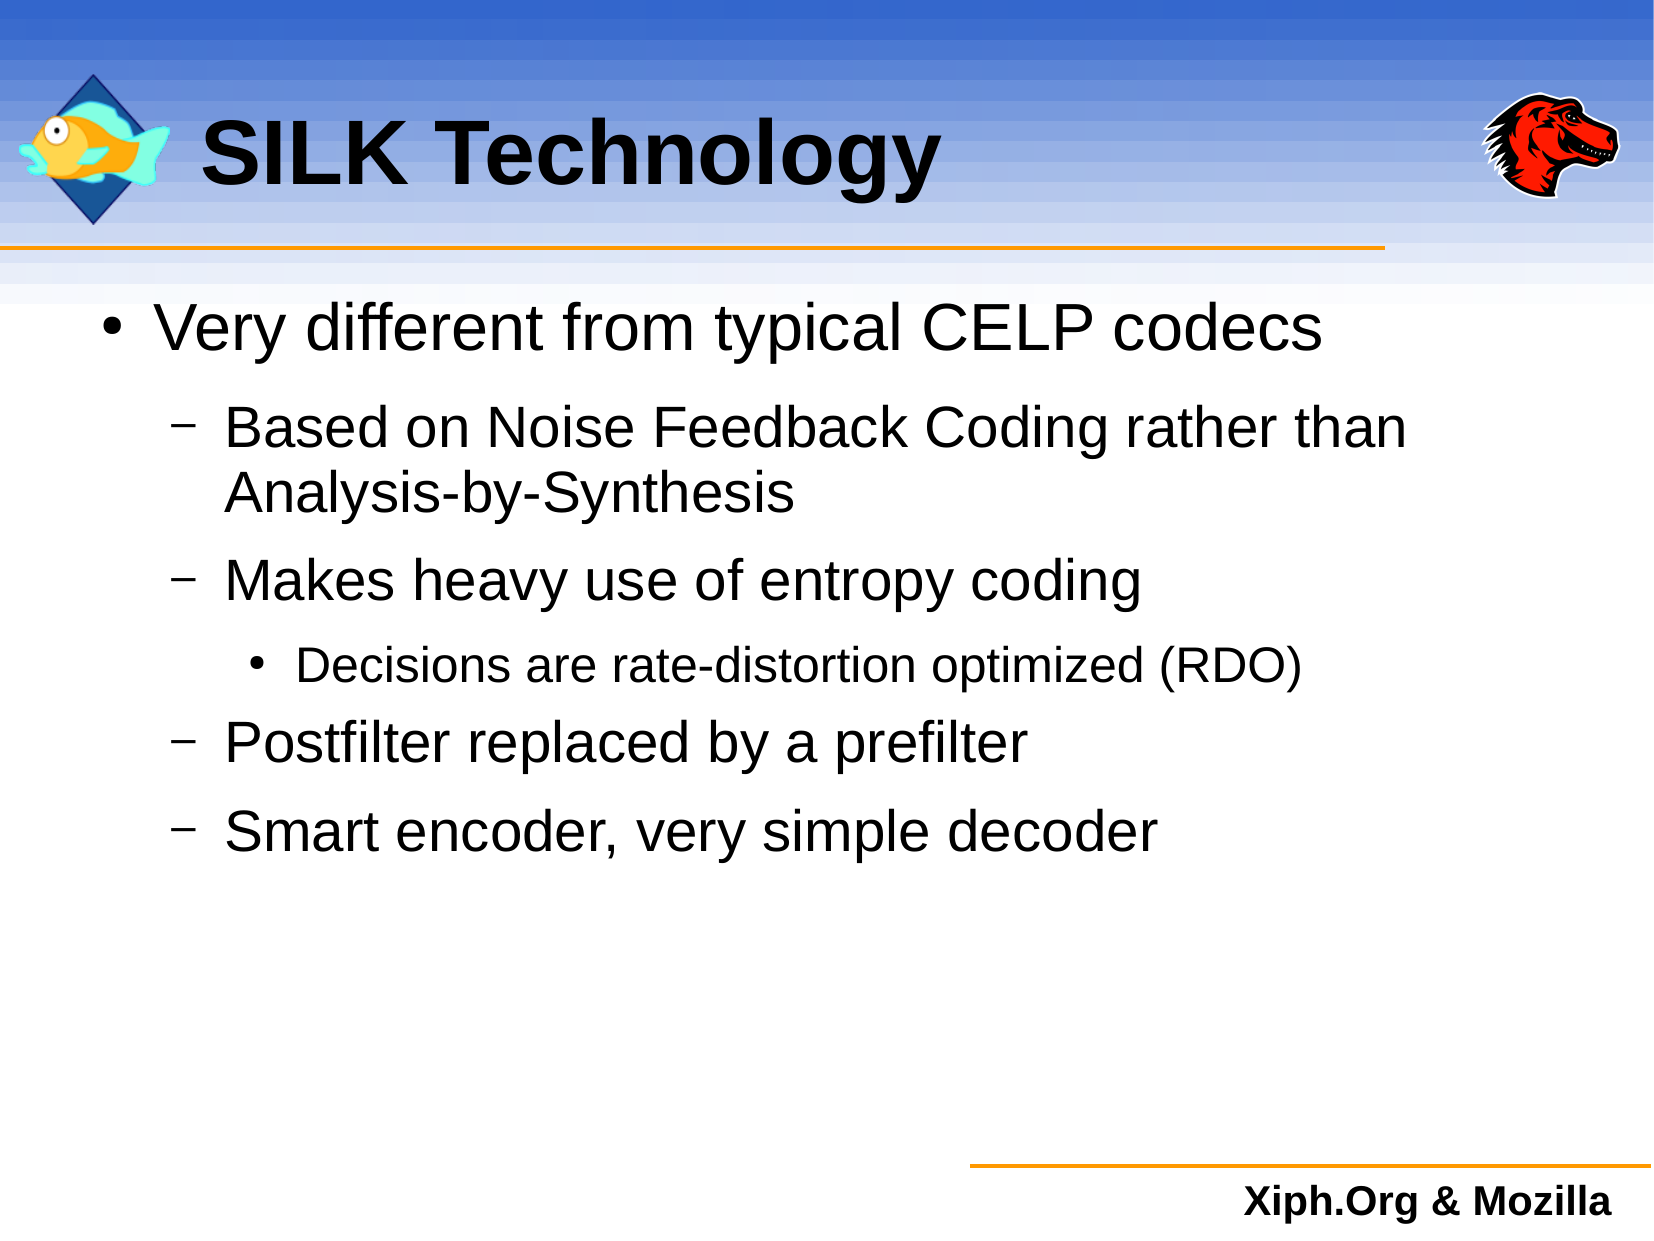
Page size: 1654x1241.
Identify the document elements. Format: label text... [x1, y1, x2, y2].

list Very different from typical CELP codecs Based on Noise Feedback Coding rather than Analysis-by-Synthesis Makes heavy use of entropy coding Decisions are rate-distortion optimized (RDO) Postfilter replaced by a prefilter Smart encoder, very simple decoder [82, 290, 1538, 1010]
title SILK Technology [200, 49, 1571, 257]
picture [0, 0, 1654, 1241]
